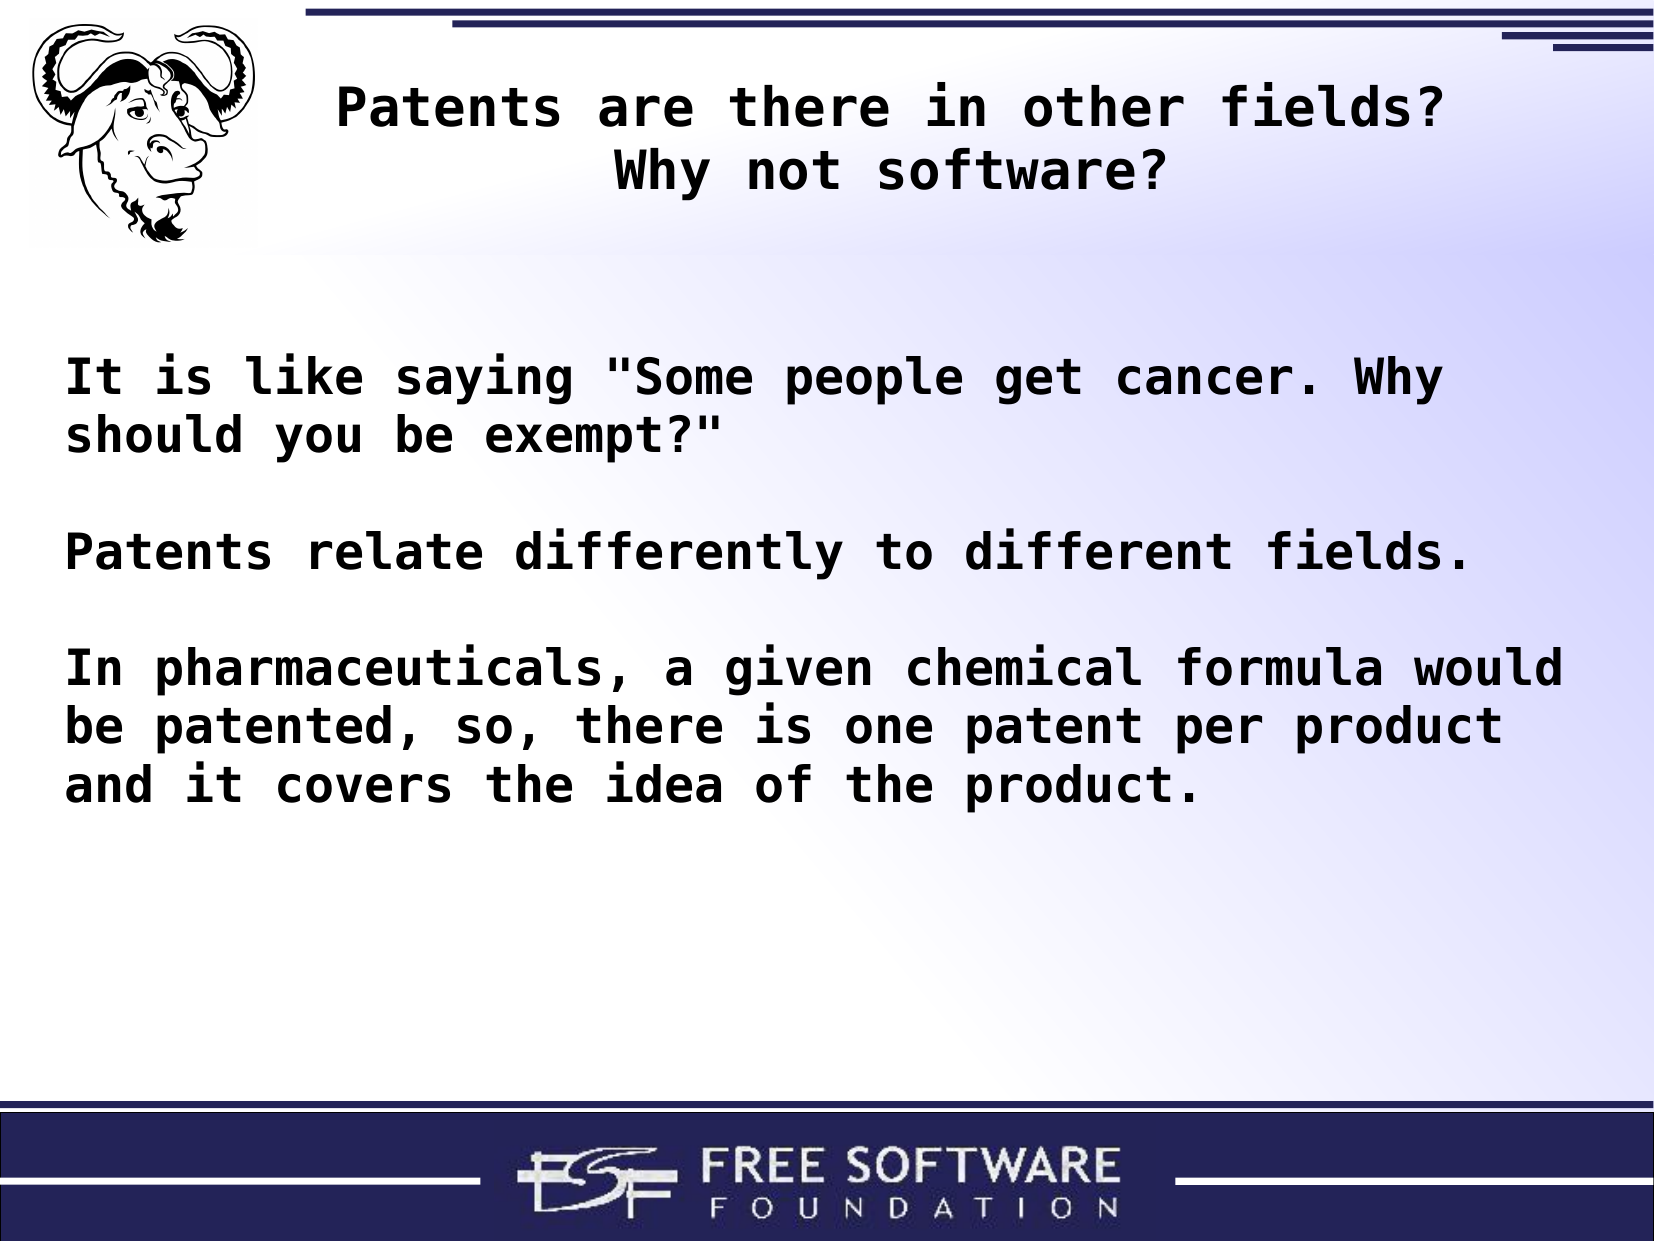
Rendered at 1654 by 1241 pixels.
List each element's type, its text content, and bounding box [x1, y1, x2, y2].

text_box Patents are there in other fields? Why not software? [317, 76, 1468, 203]
picture [494, 1119, 1156, 1241]
text_box It is like saying "Some people get cancer. Why should you be exempt?" Patents relate differently to different fields. In pharmaceuticals, a given chemical formula would be patented, so, there is one patent per product and it covers the idea of the product. [64, 347, 1611, 980]
text_box [0, 0, 1654, 1241]
picture [29, 18, 258, 248]
